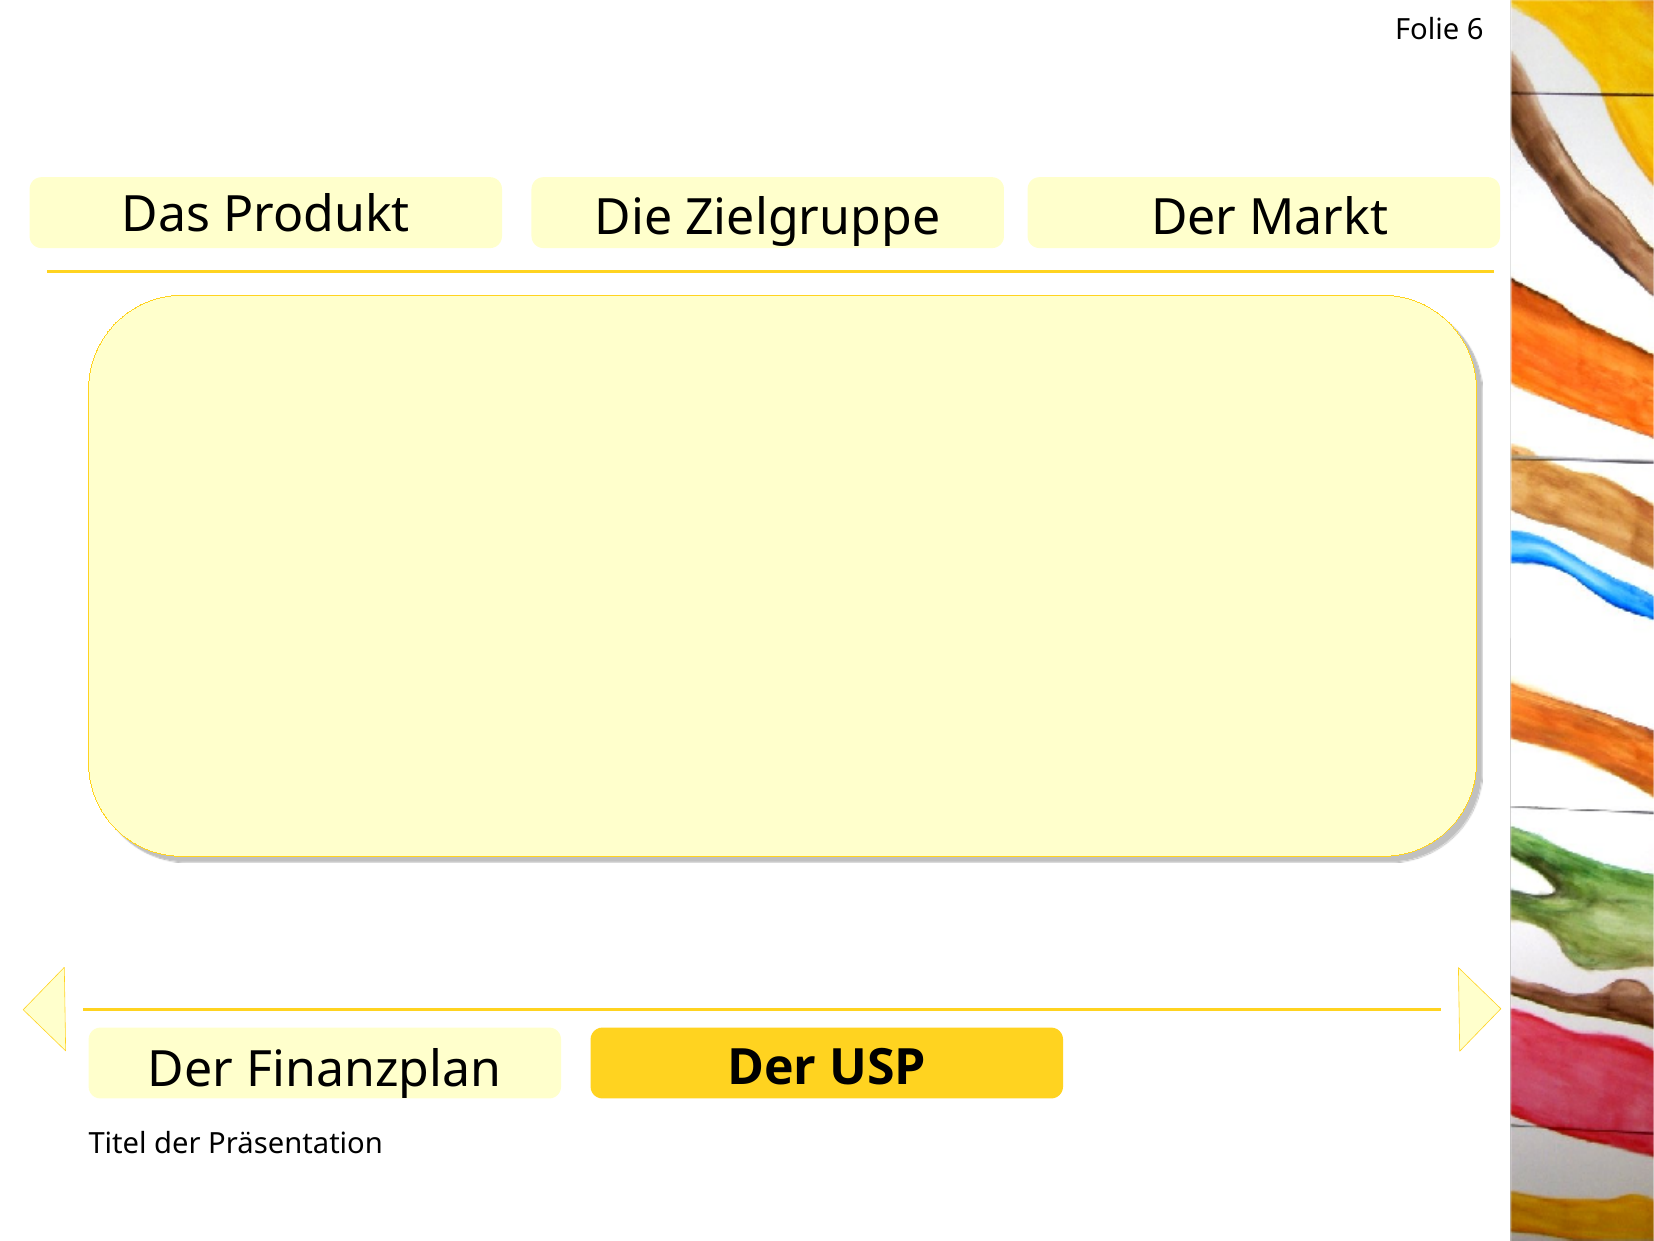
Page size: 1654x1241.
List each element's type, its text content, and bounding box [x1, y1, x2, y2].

text_box Der USP [590, 1027, 1063, 1103]
text_box Der Finanzplan [88, 1029, 562, 1105]
text_box Das Produkt [29, 174, 502, 251]
picture [1180, 0, 1654, 1241]
text_box Der Markt [1033, 177, 1506, 253]
text_box Die Zielgruppe [531, 177, 1004, 253]
